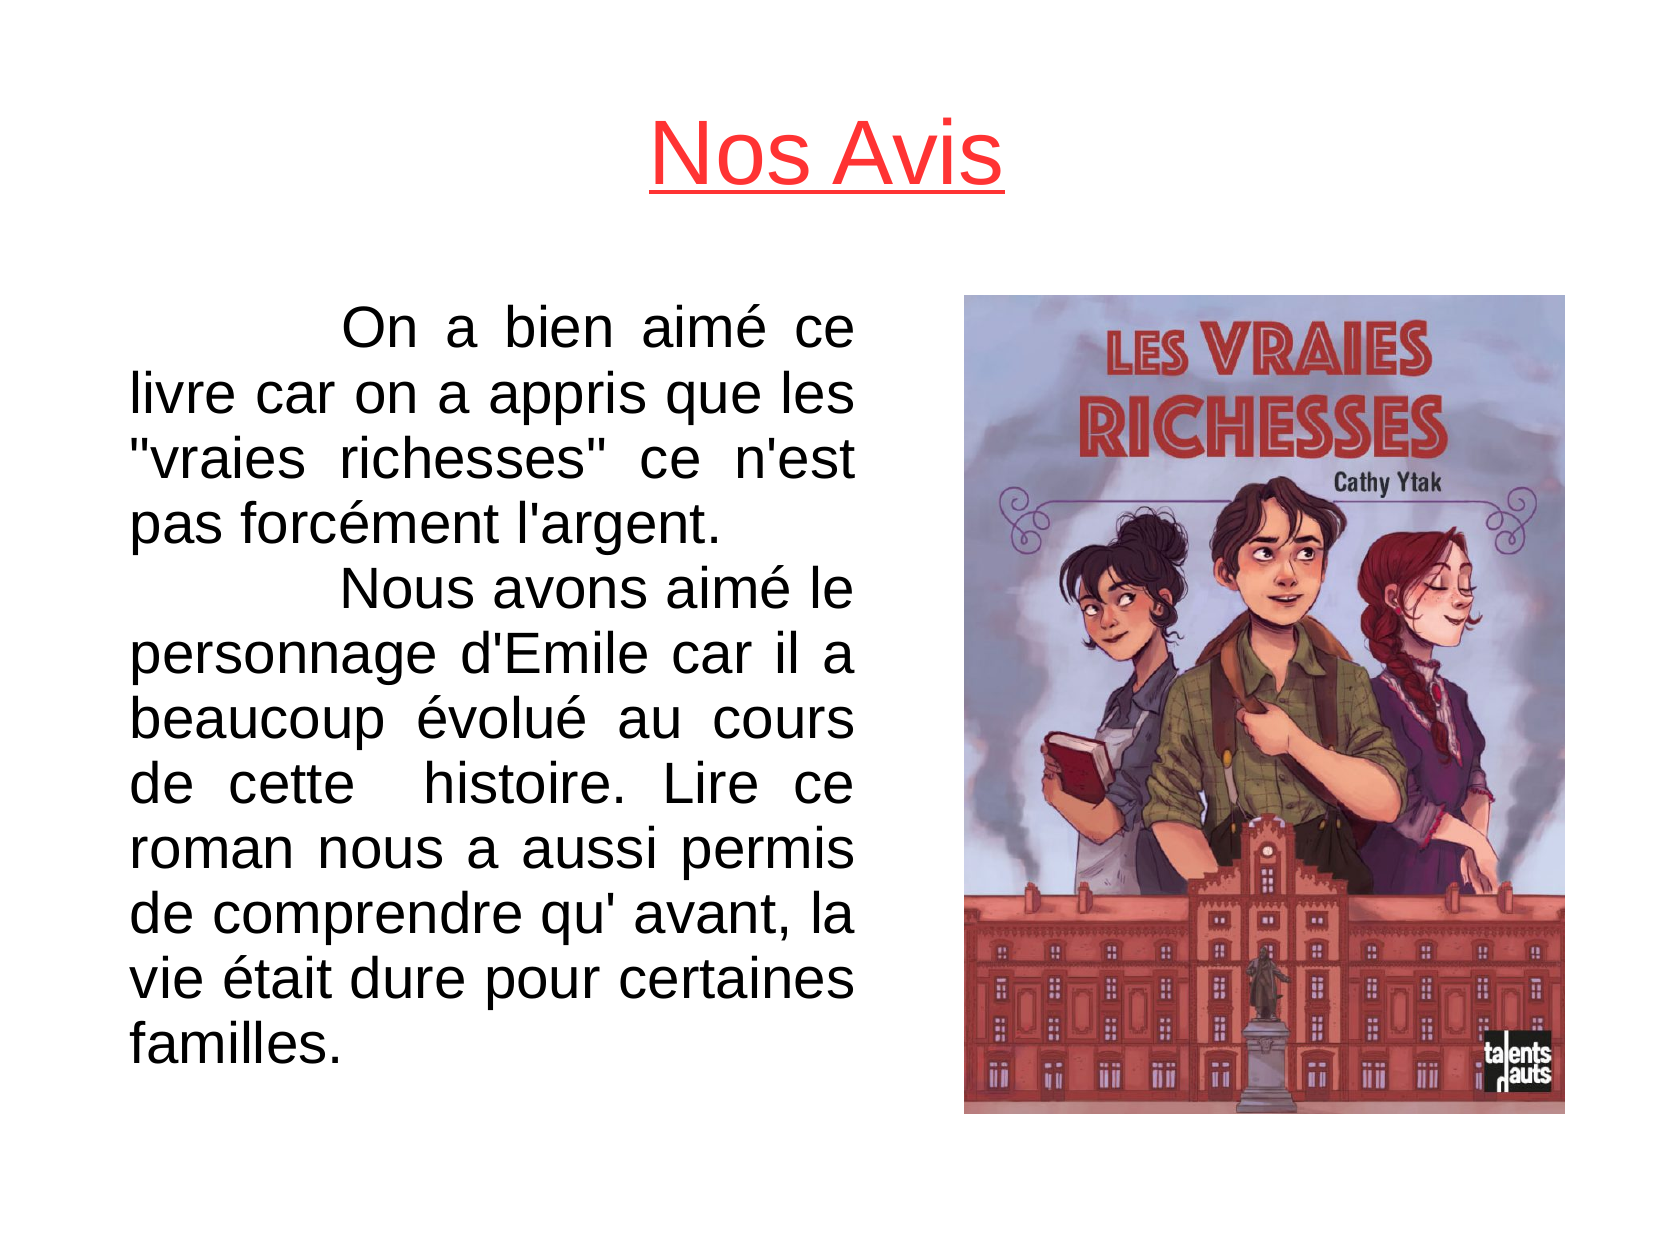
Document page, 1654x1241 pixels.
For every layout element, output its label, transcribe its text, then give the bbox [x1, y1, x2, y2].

picture [964, 295, 1565, 1114]
list On a bien aimé ce livre car on a appris que les "vraies richesses" ce n'est pas forcément l'argent. Nous avons aimé le personnage d'Emile car il a beaucoup évolué au cours de cette histoire. Lire ce roman nous a aussi permis de comprendre qu' avant, la vie était dure pour certaines familles. [59, 295, 857, 1093]
title Nos Avis [82, 49, 1571, 257]
